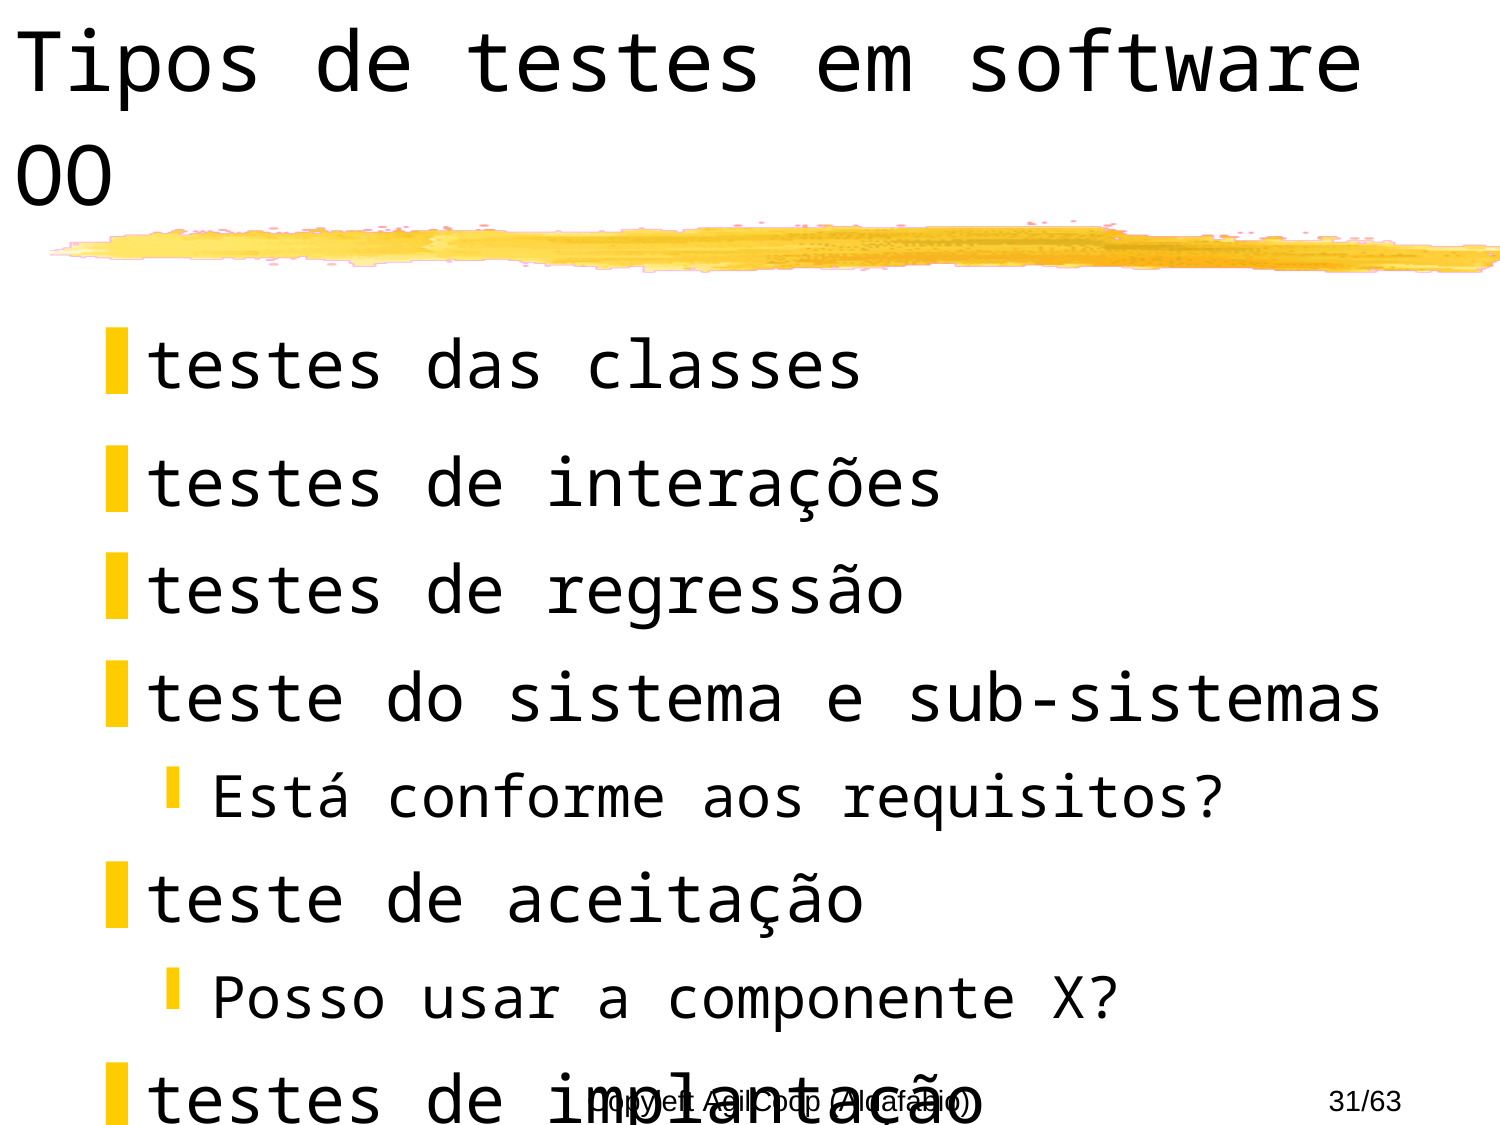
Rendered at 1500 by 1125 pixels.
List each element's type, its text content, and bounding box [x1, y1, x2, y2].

picture [50, 238, 1500, 284]
title Tipos de testes em software OO [0, 74, 1500, 238]
list testes das classes testes de interações testes de regressão teste do sistema e sub-sistemas Está conforme aos requisitos? teste de aceitação Posso usar a componente X? testes de implantação [74, 309, 1417, 1071]
